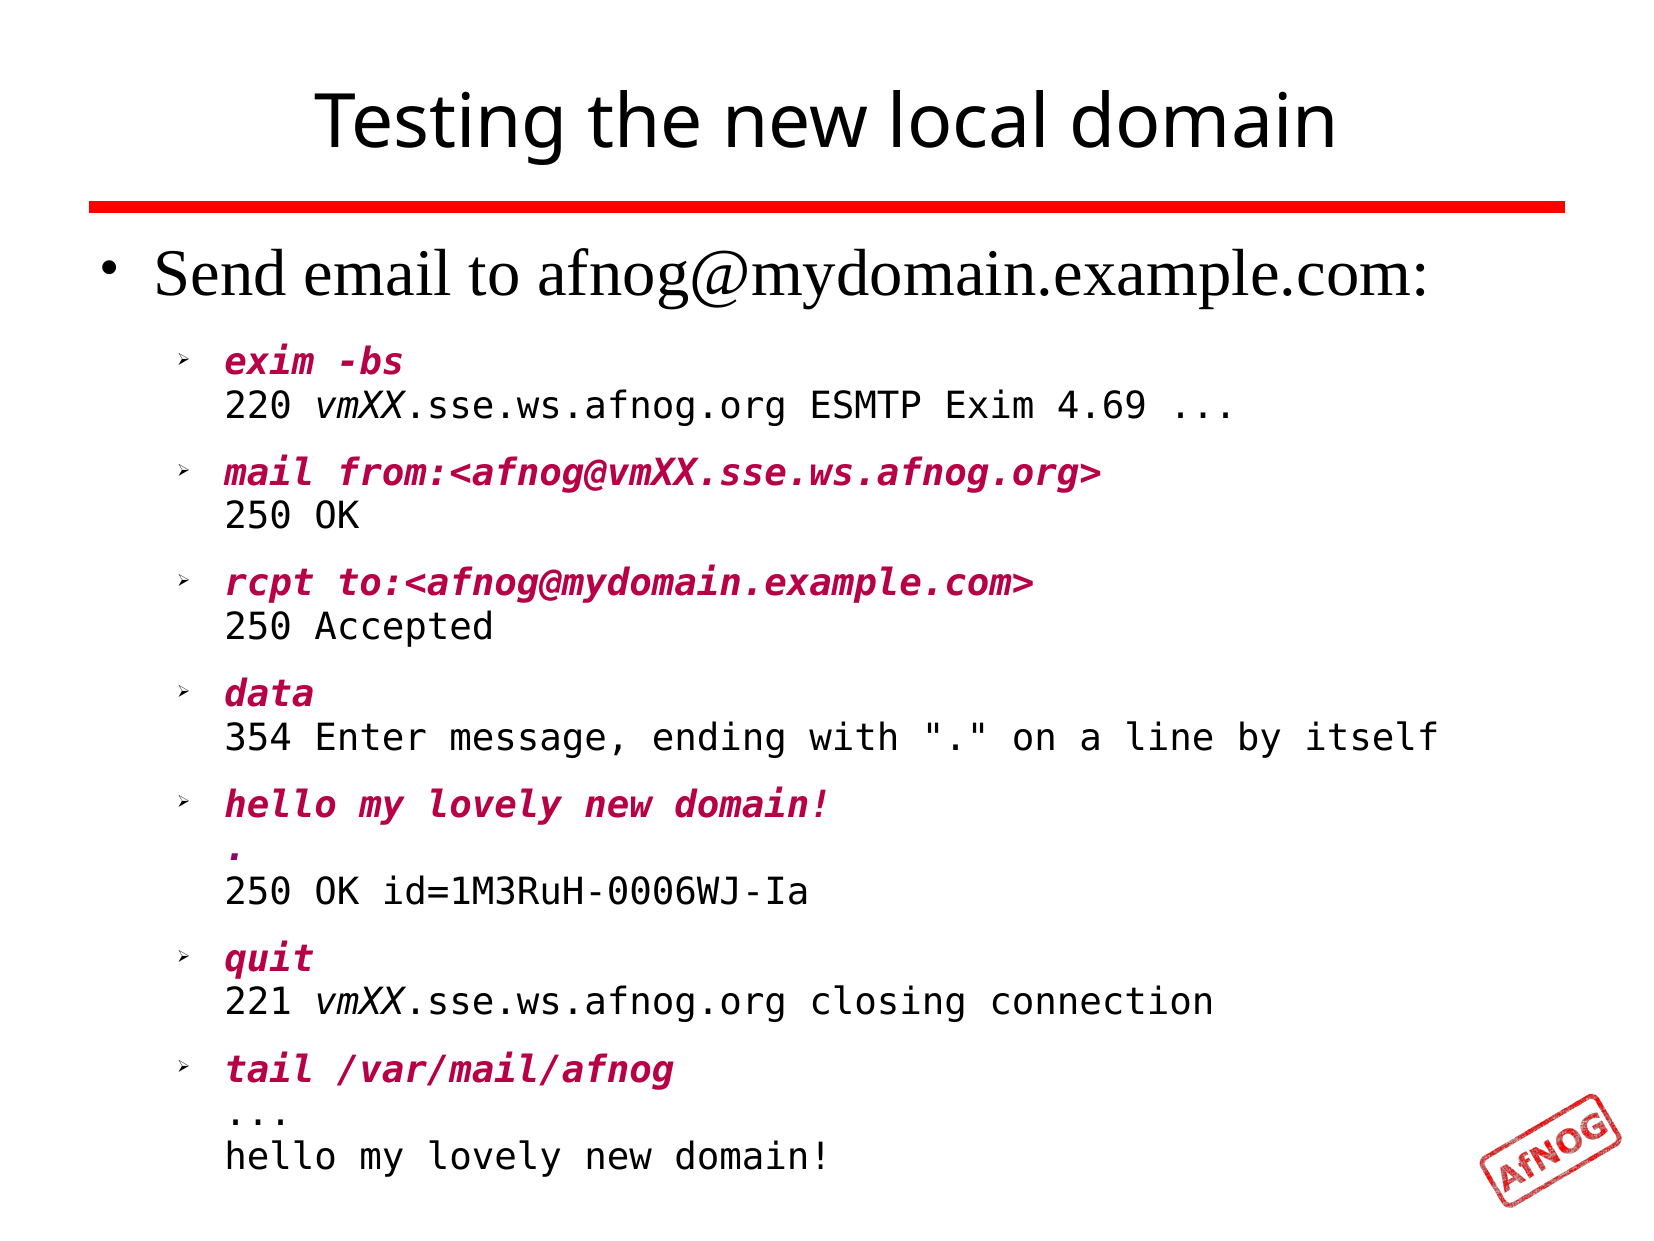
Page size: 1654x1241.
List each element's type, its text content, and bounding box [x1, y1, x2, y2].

title Testing the new local domain [88, 29, 1565, 207]
picture [1476, 1090, 1625, 1211]
list Send email to afnog@mydomain.example.com: exim -bs 220 vmXX.sse.ws.afnog.org ESMTP Exim 4.69 ... mail from:<afnog@vmXX.sse.ws.afnog.org> 250 OK rcpt to:<afnog@mydomain.example.com> 250 Accepted data 354 Enter message, ending with "." on a line by itself hello my lovely new domain! . 250 OK id=1M3RuH-0006WJ-Ia quit 221 vmXX.sse.ws.afnog.org closing connection tail /var/mail/afnog ... hello my lovely new domain! [82, 236, 1571, 1178]
